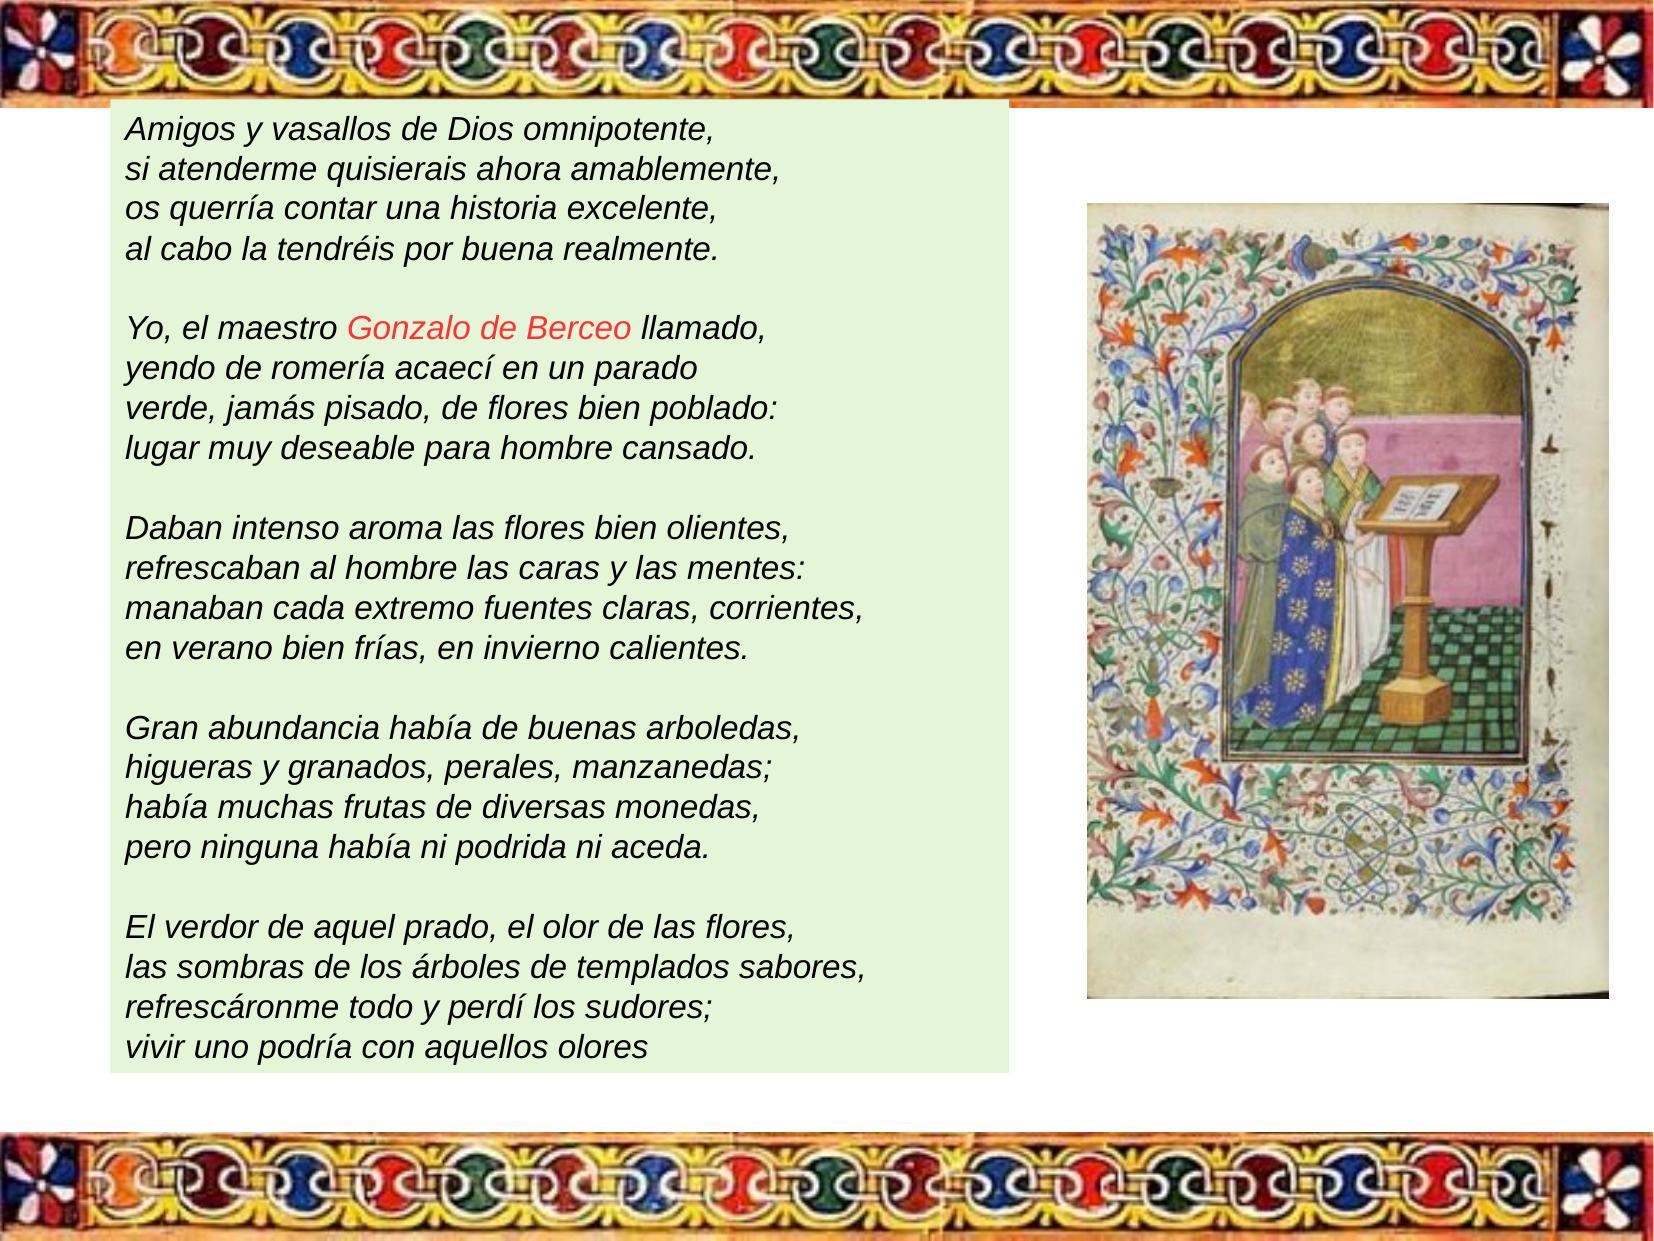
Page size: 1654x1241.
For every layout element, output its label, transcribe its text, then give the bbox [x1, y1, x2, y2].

picture [0, 1132, 1654, 1241]
text_box Amigos y vasallos de Dios omnipotente, si atenderme quisierais ahora amablemente, os querría contar una historia excelente, al cabo la tendréis por buena realmente. Yo, el maestro Gonzalo de Berceo llamado, yendo de romería acaecí en un parado verde, jamás pisado, de flores bien poblado: lugar muy deseable para hombre cansado. Daban intenso aroma las flores bien olientes, refrescaban al hombre las caras y las mentes: manaban cada extremo fuentes claras, corrientes, en verano bien frías, en invierno calientes. Gran abundancia había de buenas arboledas, higueras y granados, perales, manzanedas; había muchas frutas de diversas monedas, pero ninguna había ni podrida ni aceda. El verdor de aquel prado, el olor de las flores, las sombras de los árboles de templados sabores, refrescáronme todo y perdí los sudores; vivir uno podría con aquellos olores [110, 99, 1010, 1073]
picture [0, 0, 1654, 108]
picture [1087, 203, 1609, 999]
